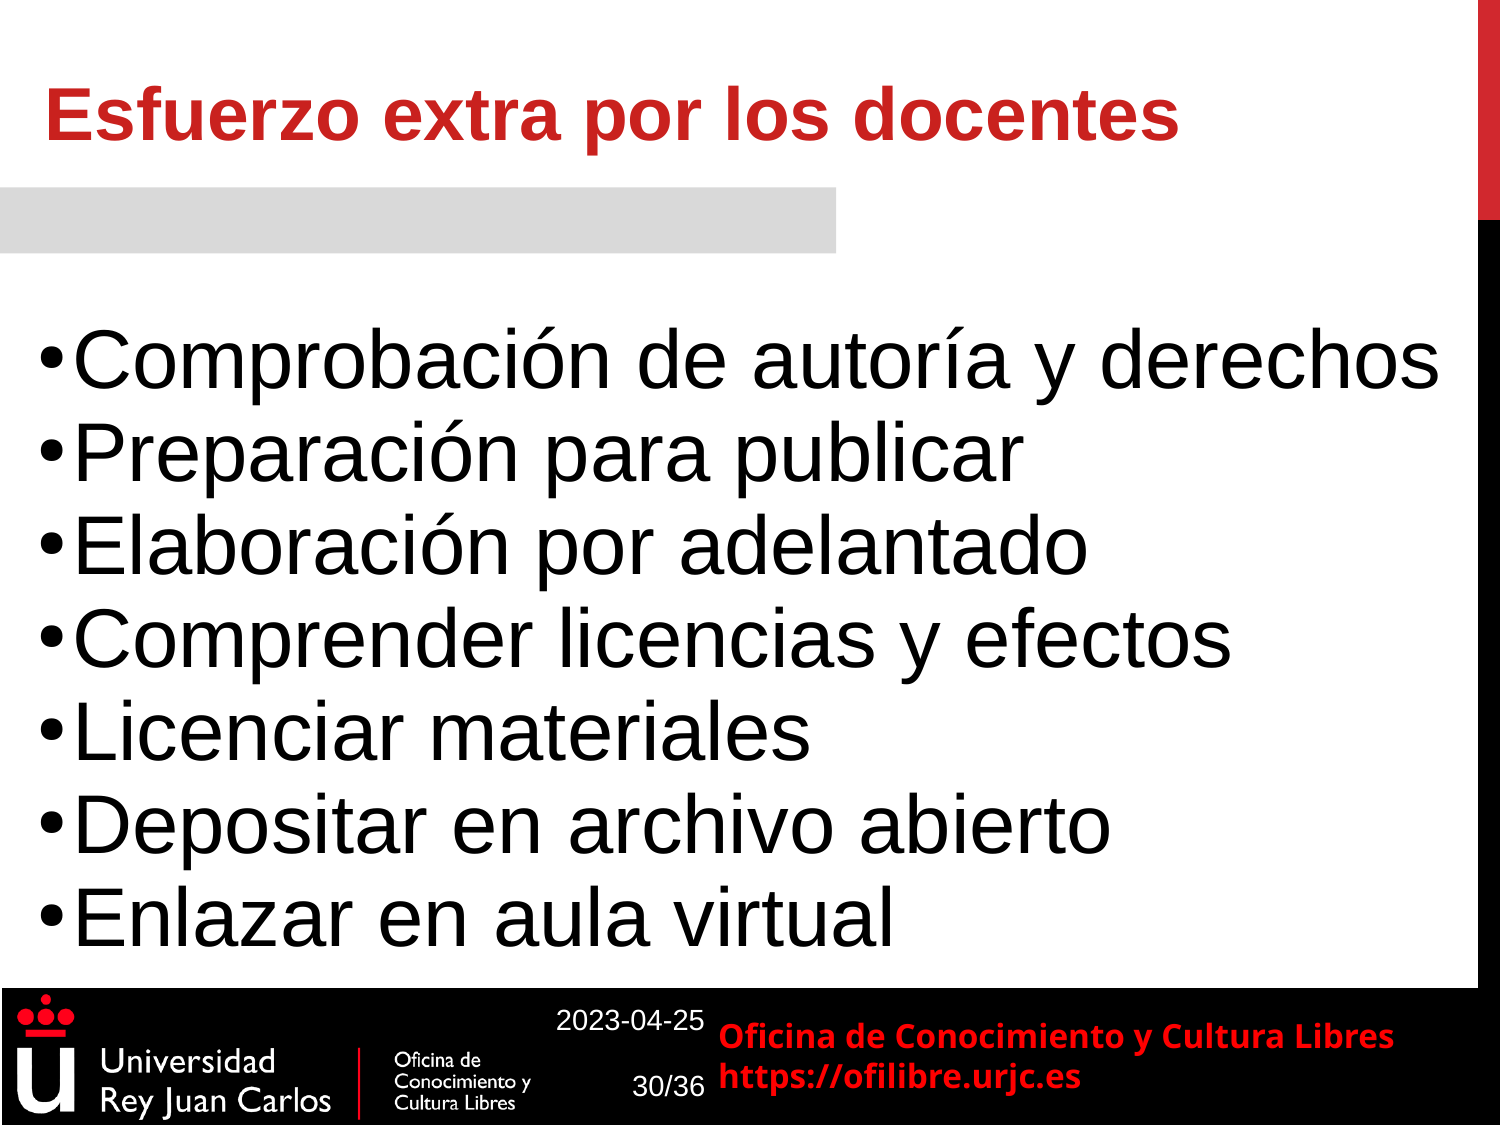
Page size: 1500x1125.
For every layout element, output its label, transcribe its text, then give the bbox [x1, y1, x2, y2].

text_box Comprobación de autoría y derechos Preparación para publicar Elaboración por adelantado Comprender licencias y efectos Licenciar materiales Depositar en archivo abierto Enlazar en aula virtual [22, 305, 1463, 972]
picture [17, 994, 531, 1120]
title [75, 7, 1425, 196]
text_box Esfuerzo extra por los docentes [30, 64, 1306, 248]
